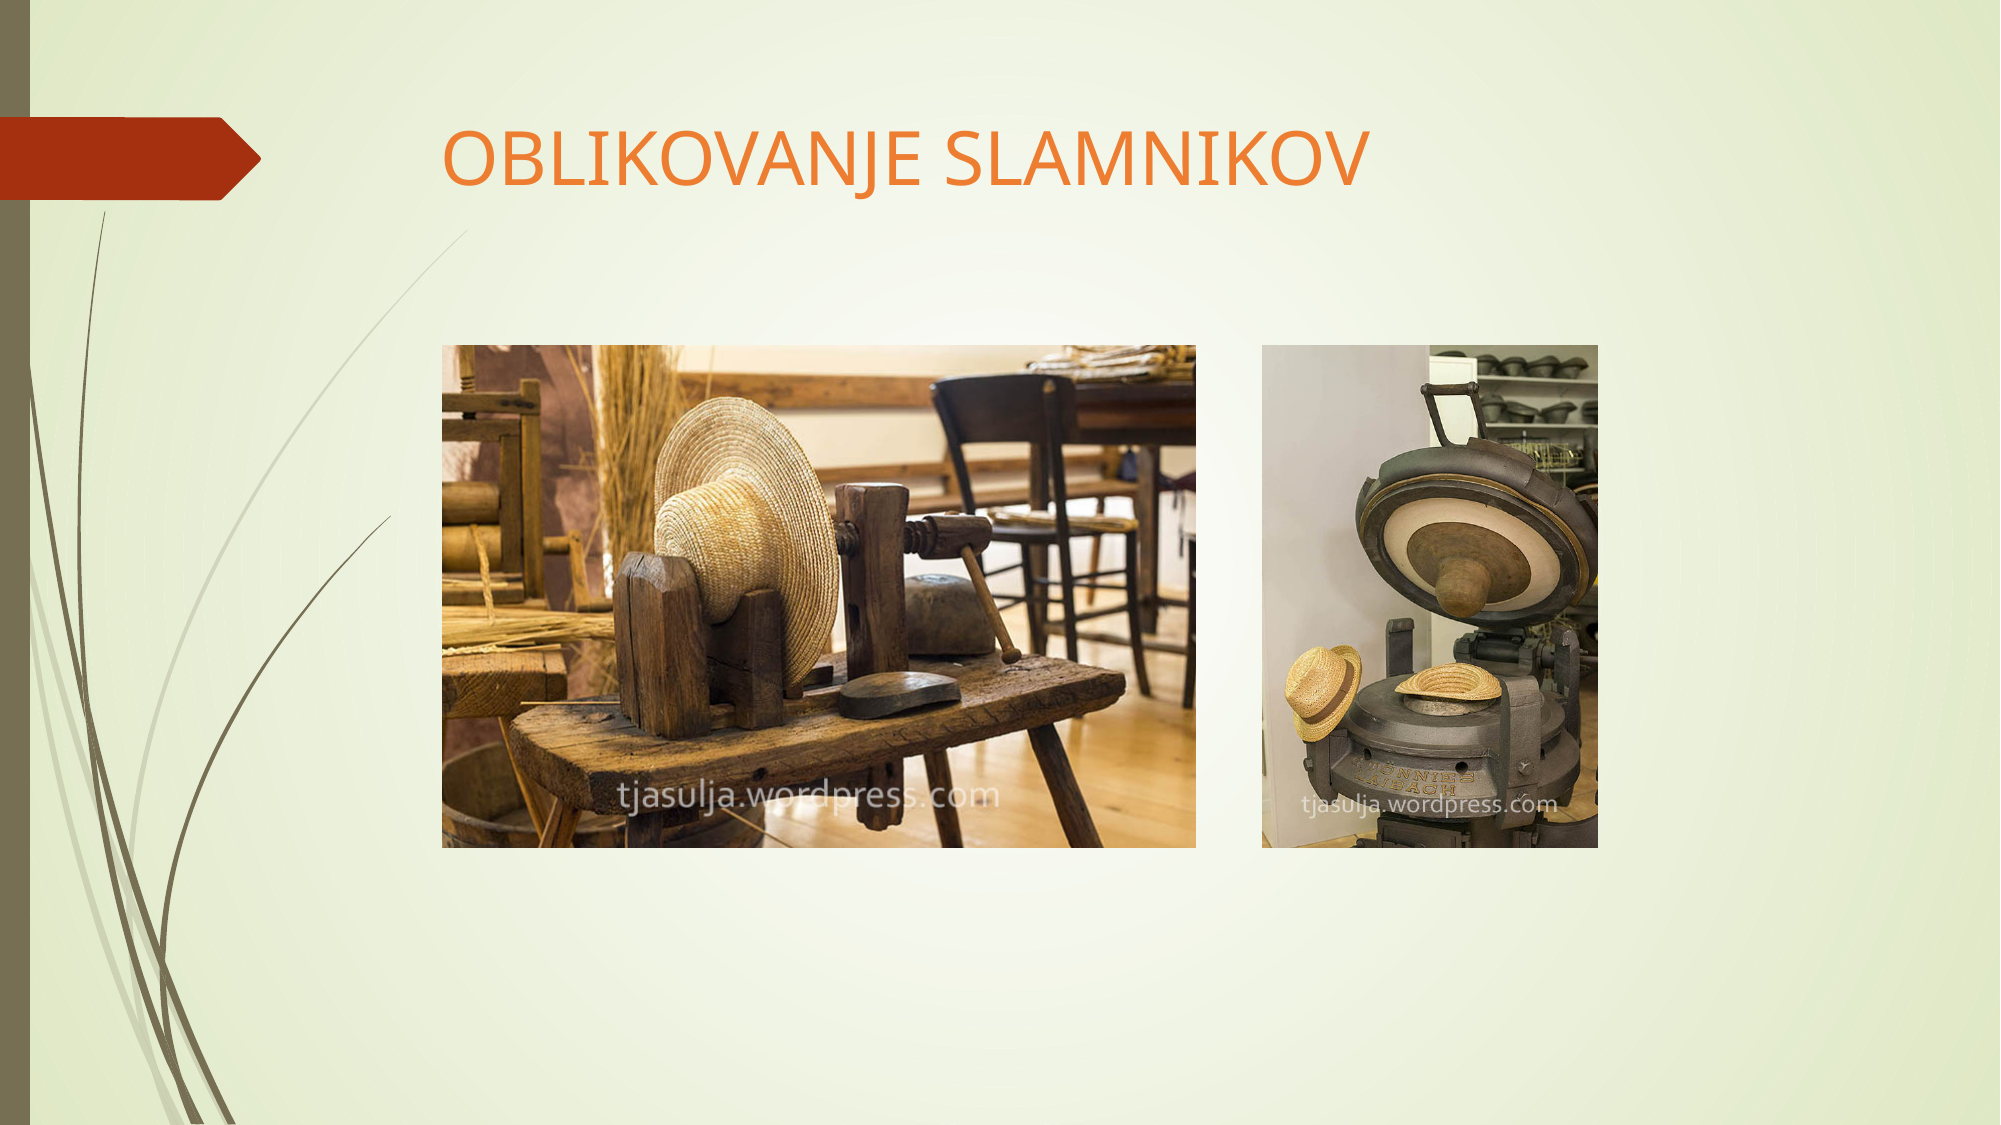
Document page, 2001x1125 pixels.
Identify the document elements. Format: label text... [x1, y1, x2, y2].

title OBLIKOVANJE SLAMNIKOV [425, 102, 1888, 313]
picture [442, 345, 1196, 848]
picture [1262, 345, 1598, 848]
